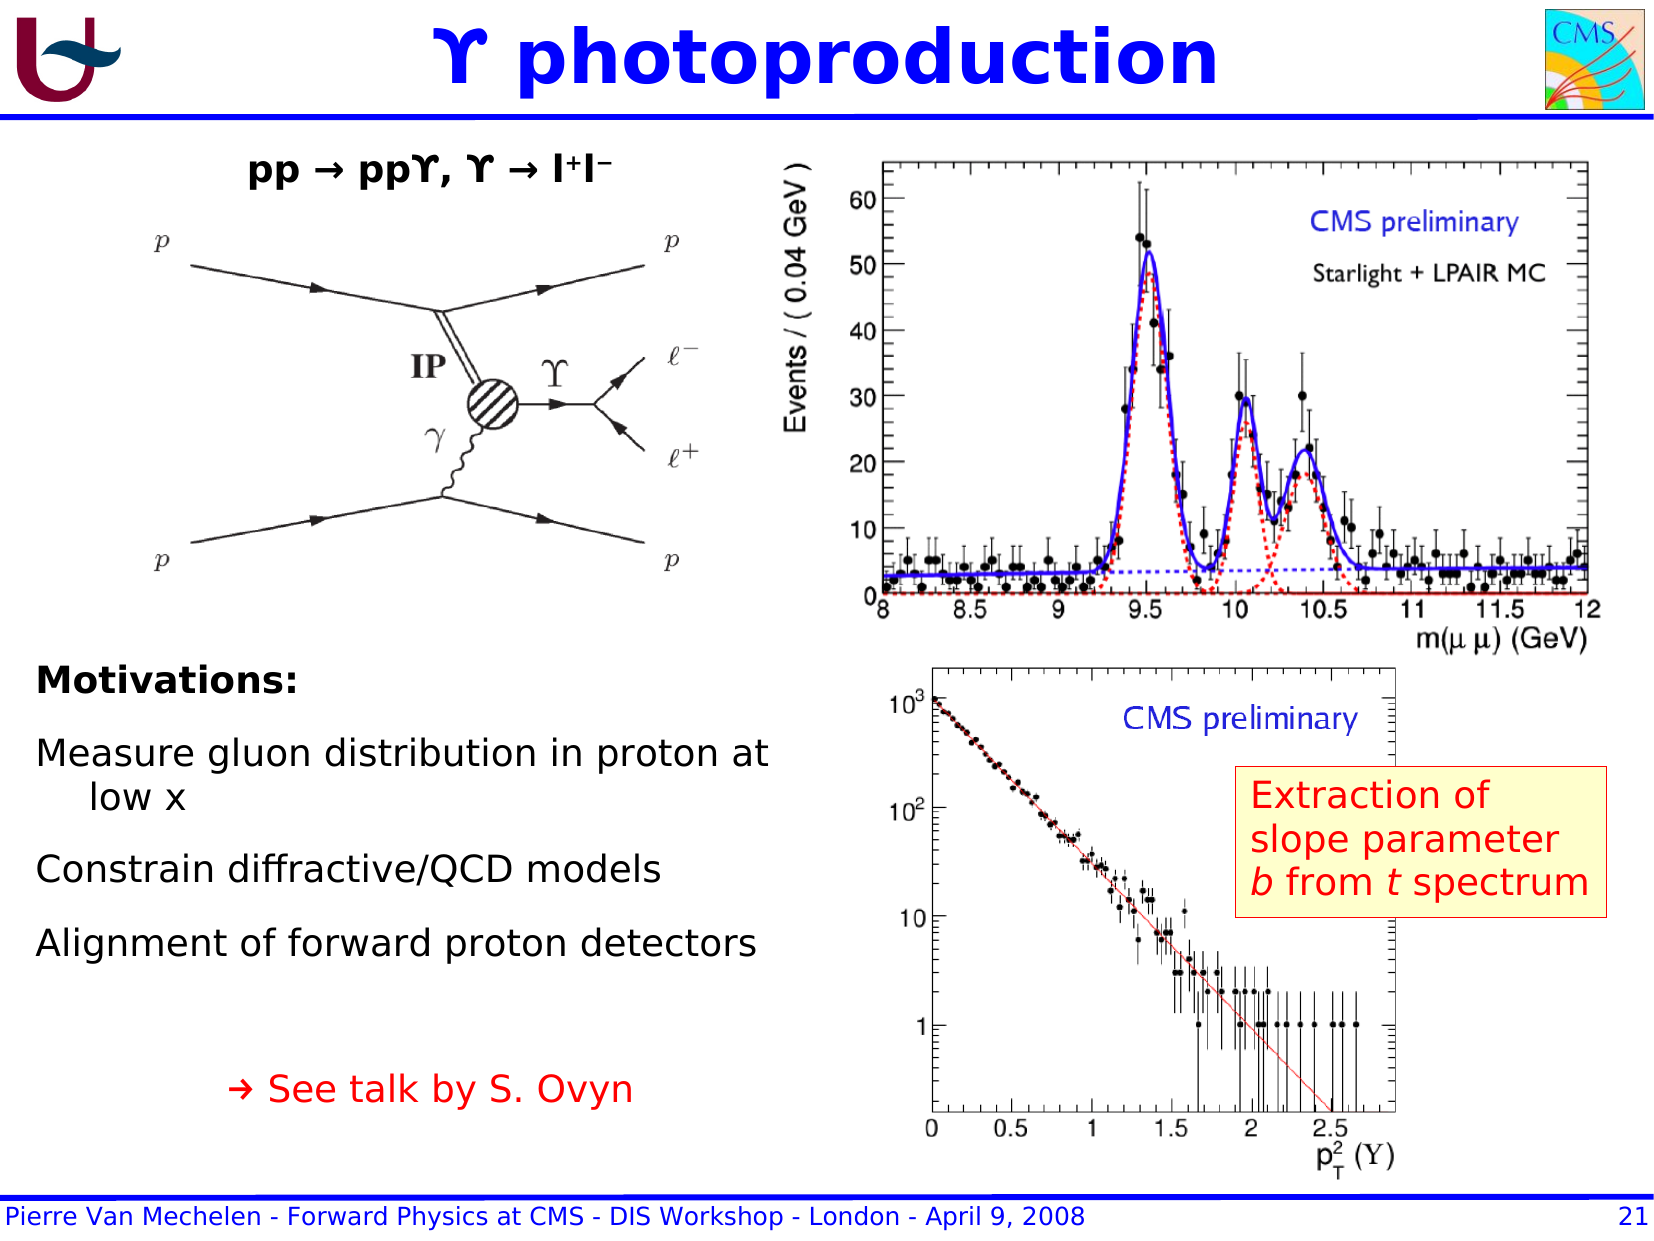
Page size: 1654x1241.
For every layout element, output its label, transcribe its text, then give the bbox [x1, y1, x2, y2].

picture [9, 10, 128, 109]
picture [144, 227, 712, 582]
list pp → ppϒ, ϒ → l+l− Motivations: Measure gluon distribution in proton at low x Constrain diffractive/QCD models Alignment of forward proton detectors → See talk by S. Ovyn [17, 147, 826, 1182]
title ϒ photoproduction [147, 8, 1506, 107]
text_box Extraction of slope parameter b from t spectrum [1235, 766, 1607, 918]
picture [1545, 9, 1645, 110]
picture [777, 148, 1605, 1186]
